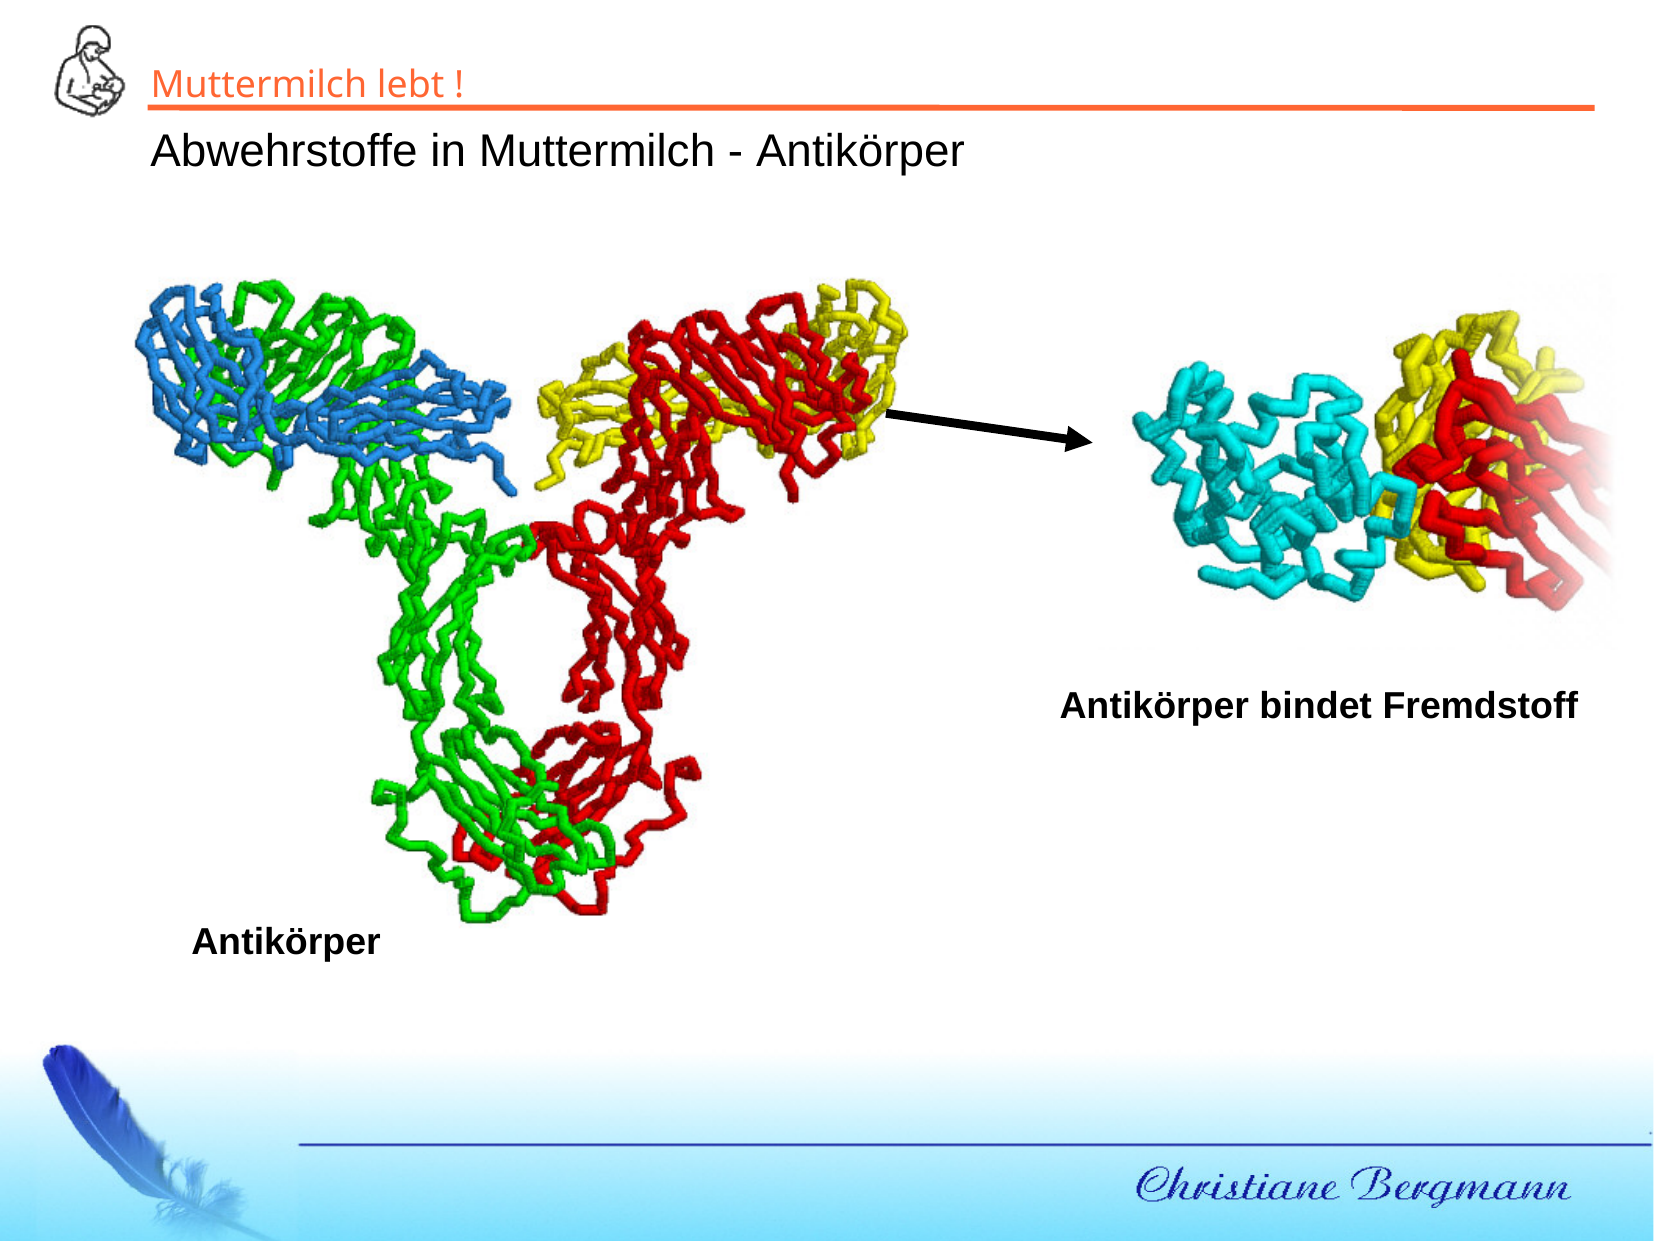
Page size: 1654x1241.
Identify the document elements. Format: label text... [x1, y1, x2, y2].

text_box Abwehrstoffe in Muttermilch - Antikörper [135, 120, 1595, 184]
text_box Antikörper [176, 916, 396, 971]
text_box Antikörper bindet Fremdstoff [1044, 680, 1594, 735]
text_box Muttermilch lebt ! [135, 41, 531, 117]
picture [1098, 273, 1654, 650]
picture [0, 1033, 1654, 1241]
picture [54, 24, 130, 119]
picture [134, 265, 916, 933]
